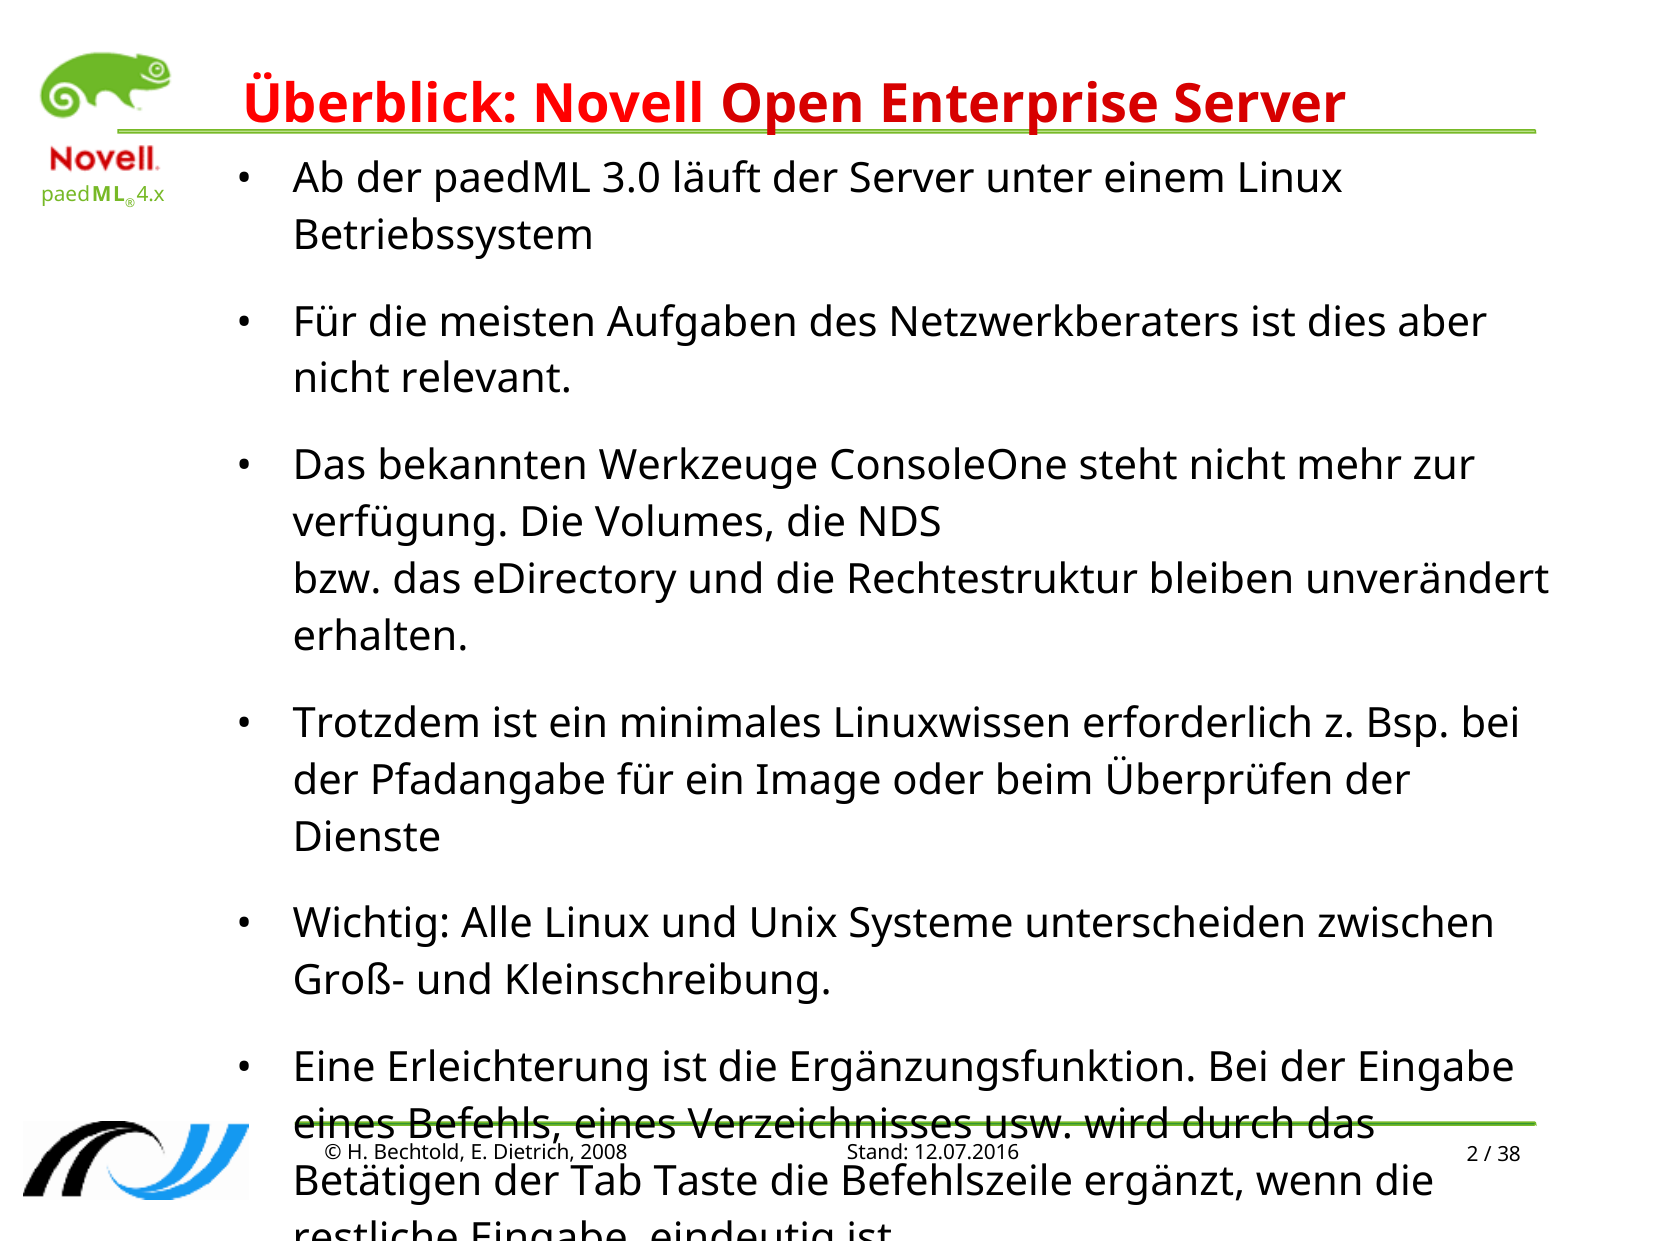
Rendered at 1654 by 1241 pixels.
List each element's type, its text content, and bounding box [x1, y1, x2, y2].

list Ab der paedML 3.0 läuft der Server unter einem Linux Betriebssystem Für die meisten Aufgaben des Netzwerkberaters ist dies aber nicht relevant. Das bekannten Werkzeuge ConsoleOne steht nicht mehr zur verfügung. Die Volumes, die NDS bzw. das eDirectory und die Rechtestruktur bleiben unverändert erhalten. Trotzdem ist ein minimales Linuxwissen erforderlich z. Bsp. bei der Pfadangabe für ein Image oder beim Überprüfen der Dienste Wichtig: Alle Linux und Unix Systeme unterscheiden zwischen Groß- und Kleinschreibung. Eine Erleichterung ist die Ergänzungsfunktion. Bei der Eingabe eines Befehls, eines Verzeichnisses usw. wird durch das Betätigen der Tab Taste die Befehlszeile ergänzt, wenn die restliche Eingabe eindeutig ist [236, 147, 1565, 1101]
picture [23, 1121, 249, 1200]
title Überblick: Novell Open Enterprise Server [242, 67, 1577, 137]
picture [26, 35, 184, 193]
